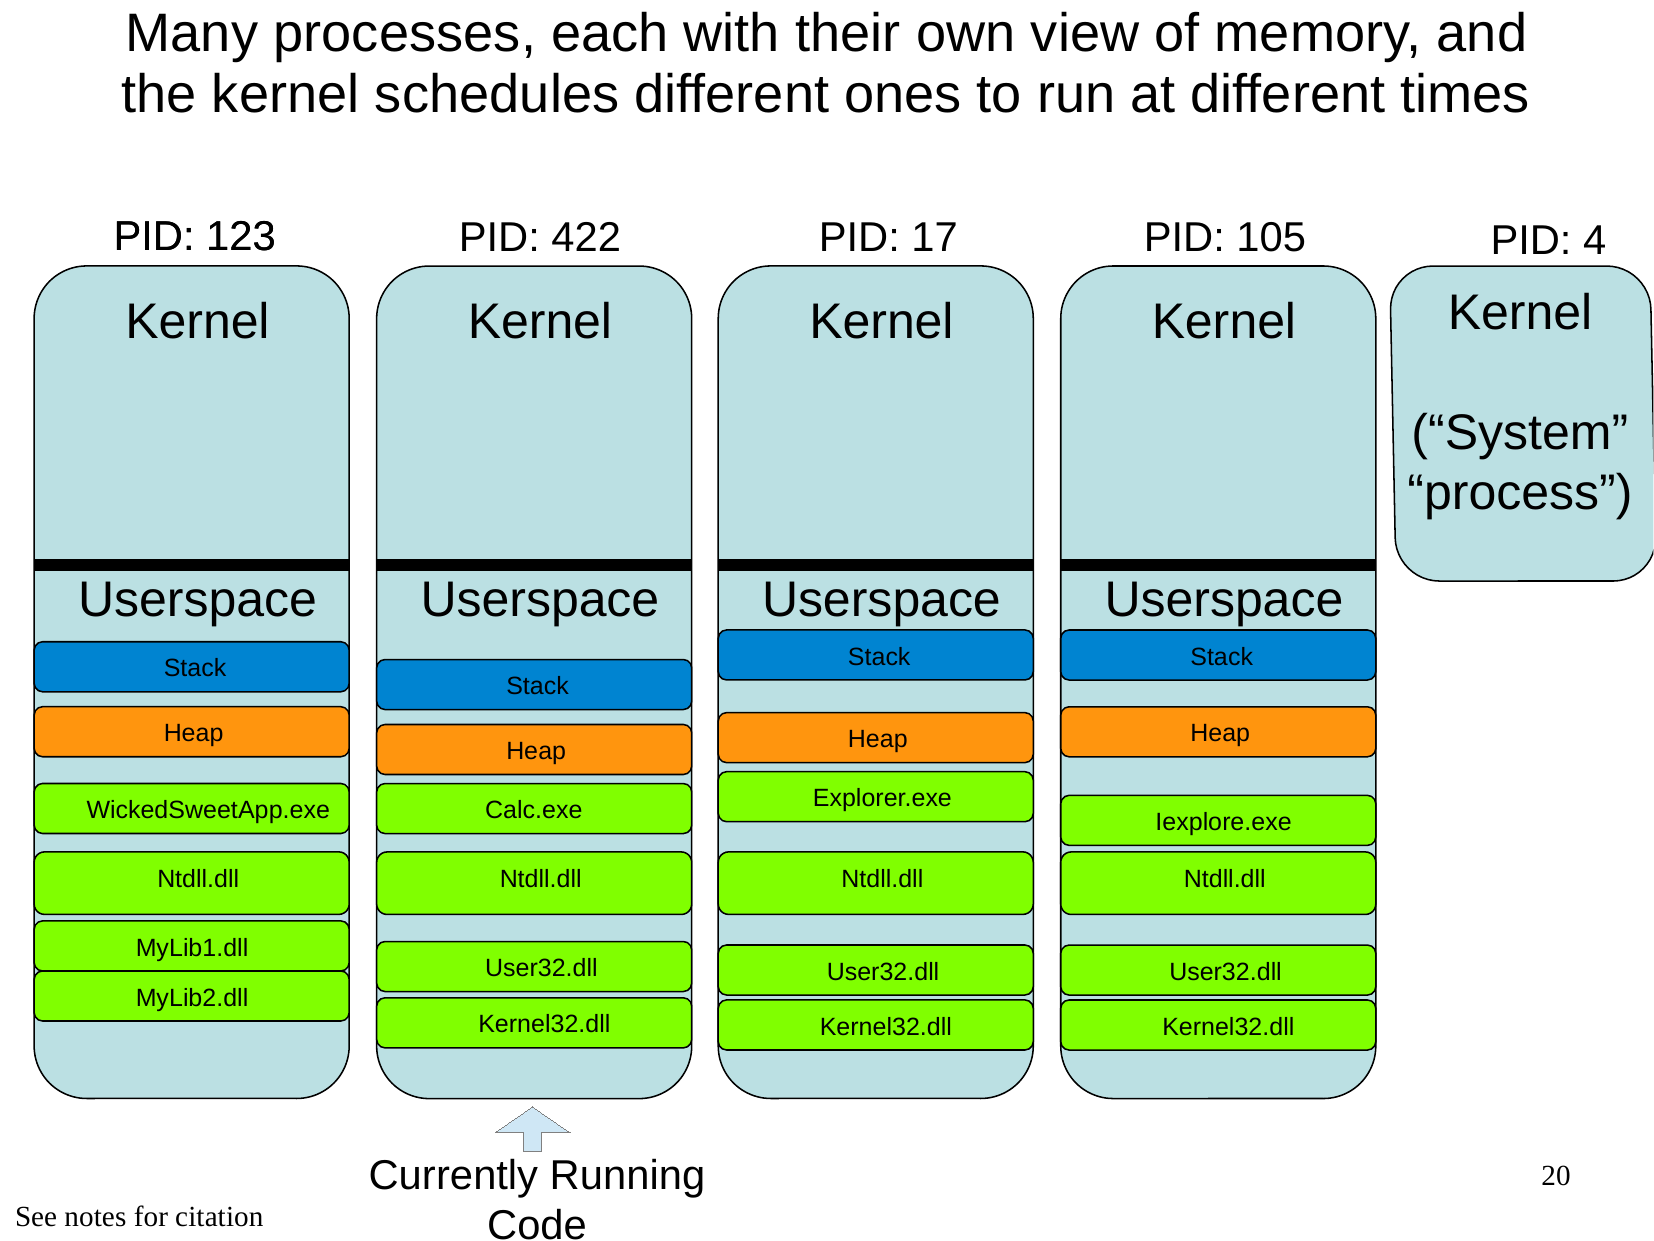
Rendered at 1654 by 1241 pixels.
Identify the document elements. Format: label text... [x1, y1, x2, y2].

text_box [718, 756, 1034, 778]
text_box [376, 907, 692, 948]
text_box [1060, 906, 1376, 952]
text_box Userspace [711, 558, 1016, 634]
text_box Stack [1060, 630, 1376, 681]
text_box PID: 123 [98, 201, 291, 267]
text_box [34, 966, 38, 976]
text_box Kernel32.dll [1060, 999, 1376, 1051]
text_box MyLib1.dll [34, 920, 350, 971]
text_box Userspace [370, 558, 675, 634]
text_box PID: 105 [1129, 202, 1322, 268]
text_box User32.dll [376, 941, 692, 992]
text_box [718, 673, 1034, 719]
text_box [718, 265, 1034, 637]
text_box [1060, 673, 1376, 714]
text_box [1394, 294, 1654, 582]
text_box Currently Running Code [353, 1139, 721, 1241]
text_box Ntdll.dll [718, 851, 1034, 915]
text_box [1060, 838, 1376, 860]
text_box PID: 422 [444, 202, 637, 268]
text_box [718, 815, 1034, 860]
text_box Kernel [759, 280, 969, 356]
text_box [345, 964, 350, 978]
text_box Heap [34, 706, 350, 757]
text_box Kernel [75, 280, 285, 356]
text_box [1060, 750, 1376, 802]
text_box [376, 703, 692, 731]
text_box Iexplore.exe [1060, 795, 1376, 846]
text_box User32.dll [1060, 945, 1376, 996]
text_box [495, 1106, 571, 1139]
text_box Stack [376, 659, 692, 710]
text_box [376, 266, 692, 559]
text_box Userspace [1054, 558, 1359, 634]
text_box [1060, 1043, 1376, 1099]
text_box [718, 907, 1034, 952]
text_box Kernel (“System” “process”) [1392, 271, 1648, 528]
text_box Heap [718, 712, 1034, 763]
text_box Stack [34, 641, 350, 692]
text_box Heap [1060, 706, 1376, 757]
text_box PID: 4 [1475, 204, 1622, 271]
text_box Calc.exe [376, 783, 692, 834]
text_box [34, 826, 350, 860]
text_box [1413, 266, 1475, 271]
text_box <number> [350, 970, 422, 1047]
text_box [376, 827, 692, 859]
text_box [34, 1014, 350, 1099]
text_box Kernel [1101, 280, 1312, 357]
text_box Kernel [417, 280, 627, 357]
text_box Kernel32.dll [376, 997, 692, 1048]
text_box [376, 571, 692, 666]
text_box [422, 986, 692, 1003]
text_box WickedSweetApp.exe [34, 783, 350, 834]
text_box MyLib2.dll [34, 970, 350, 1022]
text_box [1060, 988, 1376, 1007]
text_box Ntdll.dll [376, 851, 692, 915]
text_box [1060, 265, 1376, 559]
text_box Stack [718, 629, 1034, 680]
text_box PID: 17 [804, 202, 973, 268]
text_box [34, 906, 350, 928]
text_box [376, 768, 692, 790]
title Many processes, each with their own view of memory, and the kernel schedules different ones to run at different times [82, 0, 1571, 136]
text_box Kernel32.dll [718, 999, 1034, 1051]
text_box Explorer.exe [718, 771, 1034, 822]
text_box Ntdll.dll [1060, 851, 1376, 915]
text_box [376, 1043, 692, 1099]
text_box [718, 988, 1034, 1007]
text_box Heap [376, 724, 692, 775]
text_box [718, 1043, 1034, 1099]
text_box [1359, 571, 1376, 635]
text_box Ntdll.dll [34, 851, 350, 915]
text_box [34, 265, 350, 649]
text_box Userspace [27, 558, 332, 634]
text_box User32.dll [718, 945, 1034, 996]
text_box [34, 685, 350, 714]
text_box [34, 750, 350, 791]
